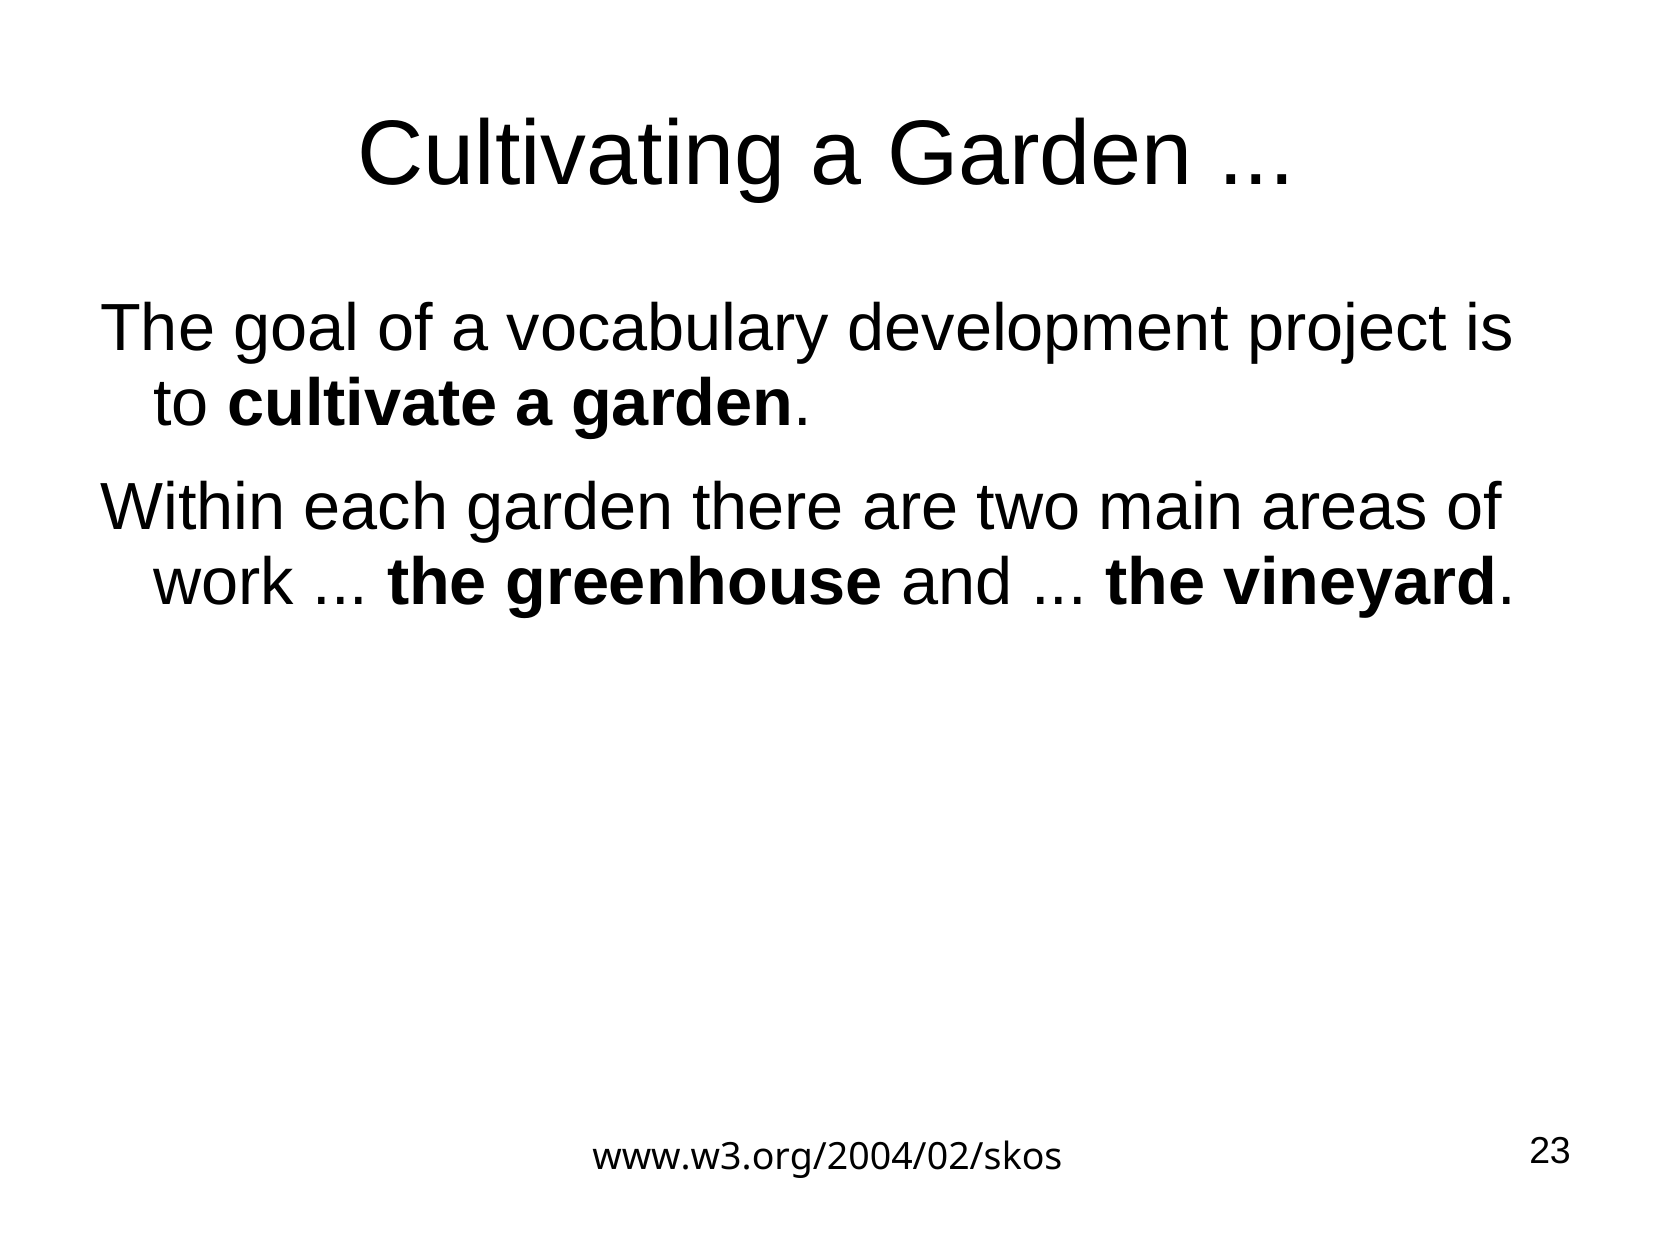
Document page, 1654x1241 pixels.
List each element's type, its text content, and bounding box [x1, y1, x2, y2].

list The goal of a vocabulary development project is to cultivate a garden. Within each garden there are two main areas of work ... the greenhouse and ... the vineyard. [82, 290, 1571, 1109]
title Cultivating a Garden ... [82, 49, 1571, 257]
